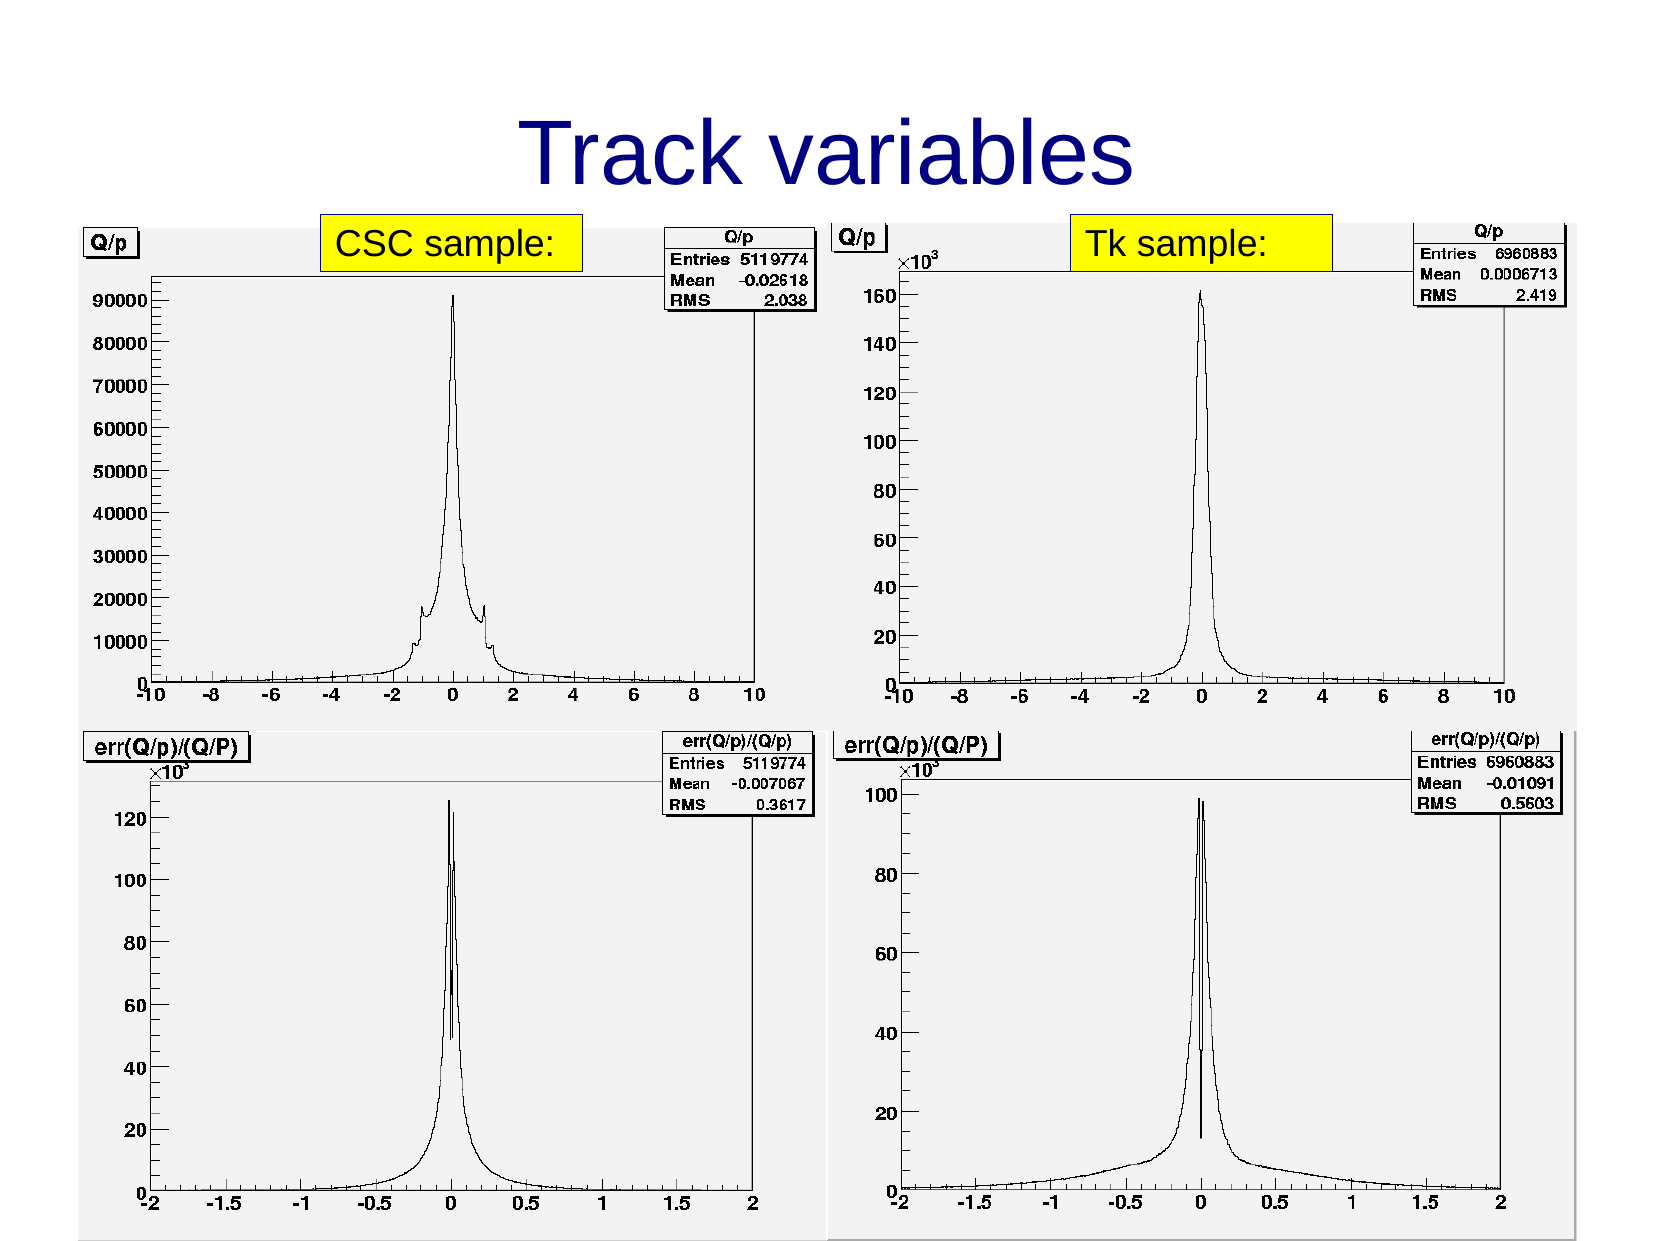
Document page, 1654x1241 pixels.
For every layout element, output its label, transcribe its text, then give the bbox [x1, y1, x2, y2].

title Track variables [82, 56, 1571, 223]
text_box CSC sample: [320, 214, 583, 272]
text_box Tk sample: [1070, 214, 1333, 272]
picture [76, 223, 1577, 1241]
